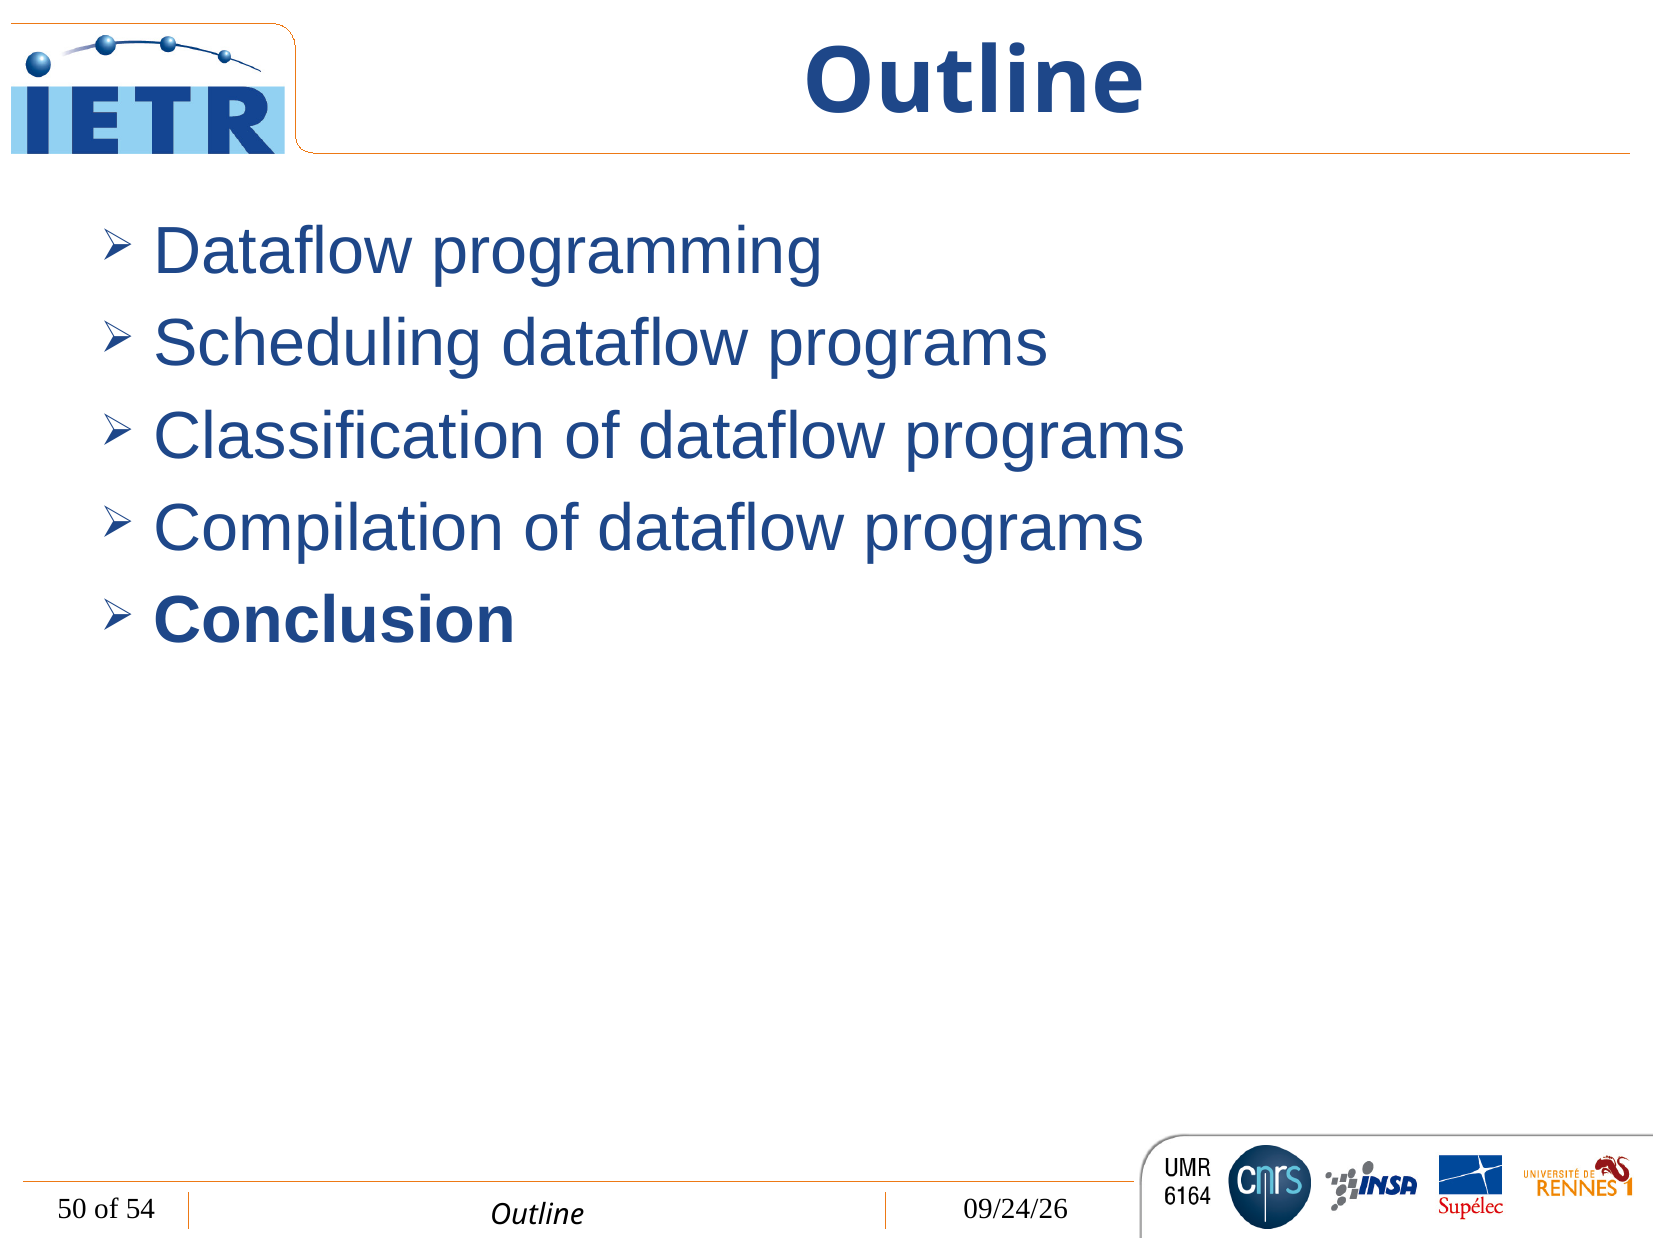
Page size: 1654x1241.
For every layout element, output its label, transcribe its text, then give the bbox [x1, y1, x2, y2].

picture [1139, 1133, 1653, 1238]
list Dataflow programming Scheduling dataflow programs Classification of dataflow programs Compilation of dataflow programs Conclusion [82, 212, 1571, 1094]
title Outline [295, 0, 1654, 154]
picture [11, 35, 285, 154]
